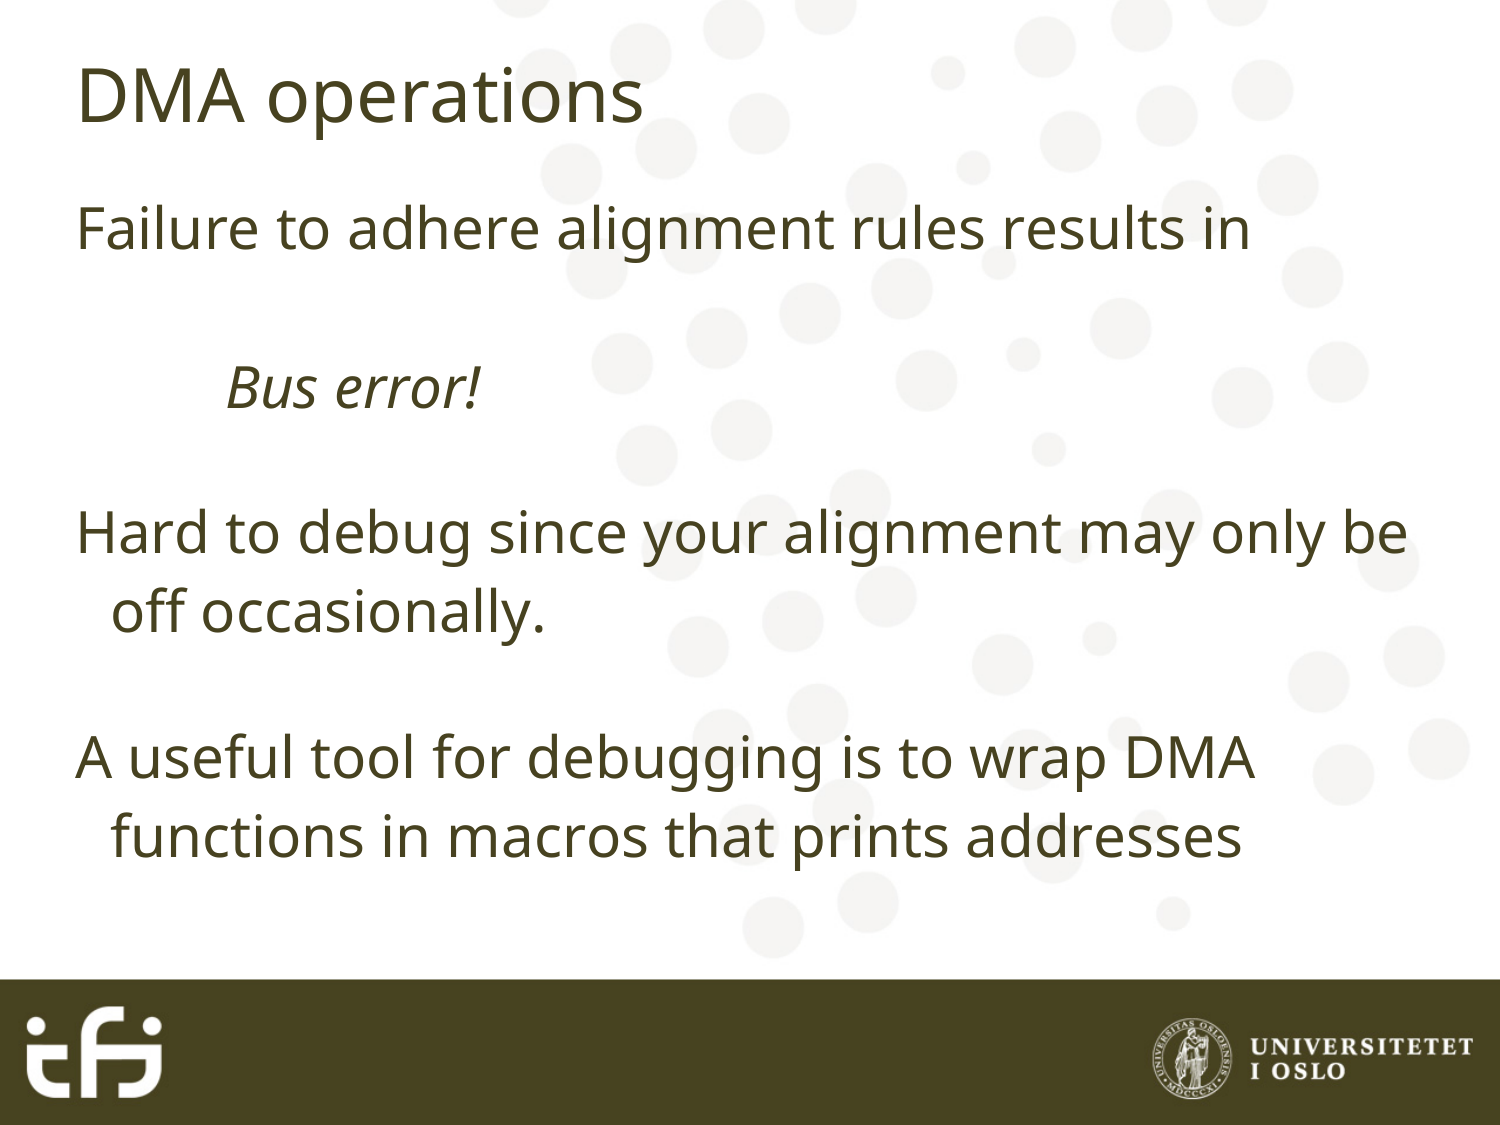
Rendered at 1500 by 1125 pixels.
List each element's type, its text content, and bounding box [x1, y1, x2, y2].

list Failure to adhere alignment rules results in Bus error! Hard to debug since your alignment may only be off occasionally. A useful tool for debugging is to wrap DMA functions in macros that prints addresses [75, 187, 1426, 923]
picture [0, 0, 1500, 1125]
title DMA operations [75, 47, 1426, 139]
